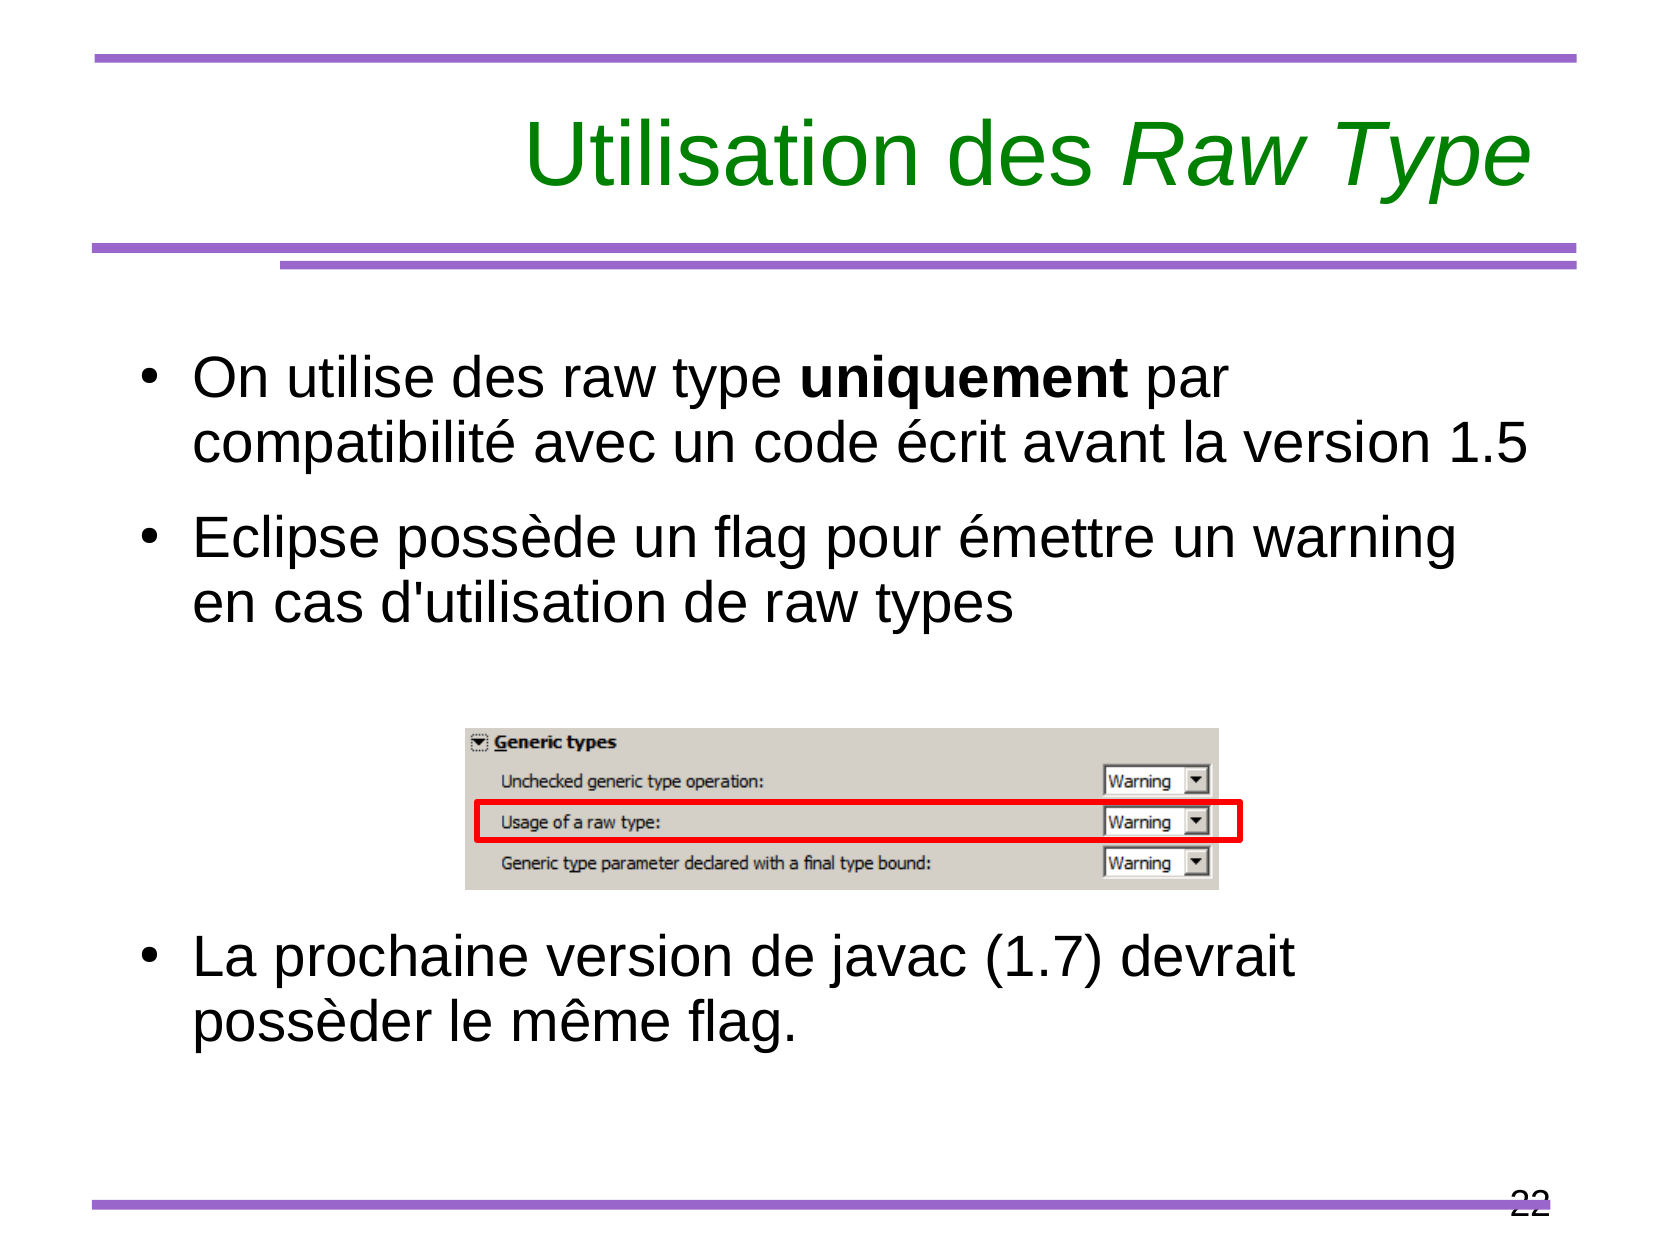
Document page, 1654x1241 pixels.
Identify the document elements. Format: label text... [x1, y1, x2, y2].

picture [465, 728, 1219, 890]
title Utilisation des Raw Type [121, 49, 1534, 257]
list On utilise des raw type uniquement par compatibilité avec un code écrit avant la version 1.5 Eclipse possède un flag pour émettre un warning en cas d'utilisation de raw types La prochaine version de javac (1.7) devrait possèder le même flag. [121, 344, 1534, 1127]
picture [480, 805, 1219, 837]
